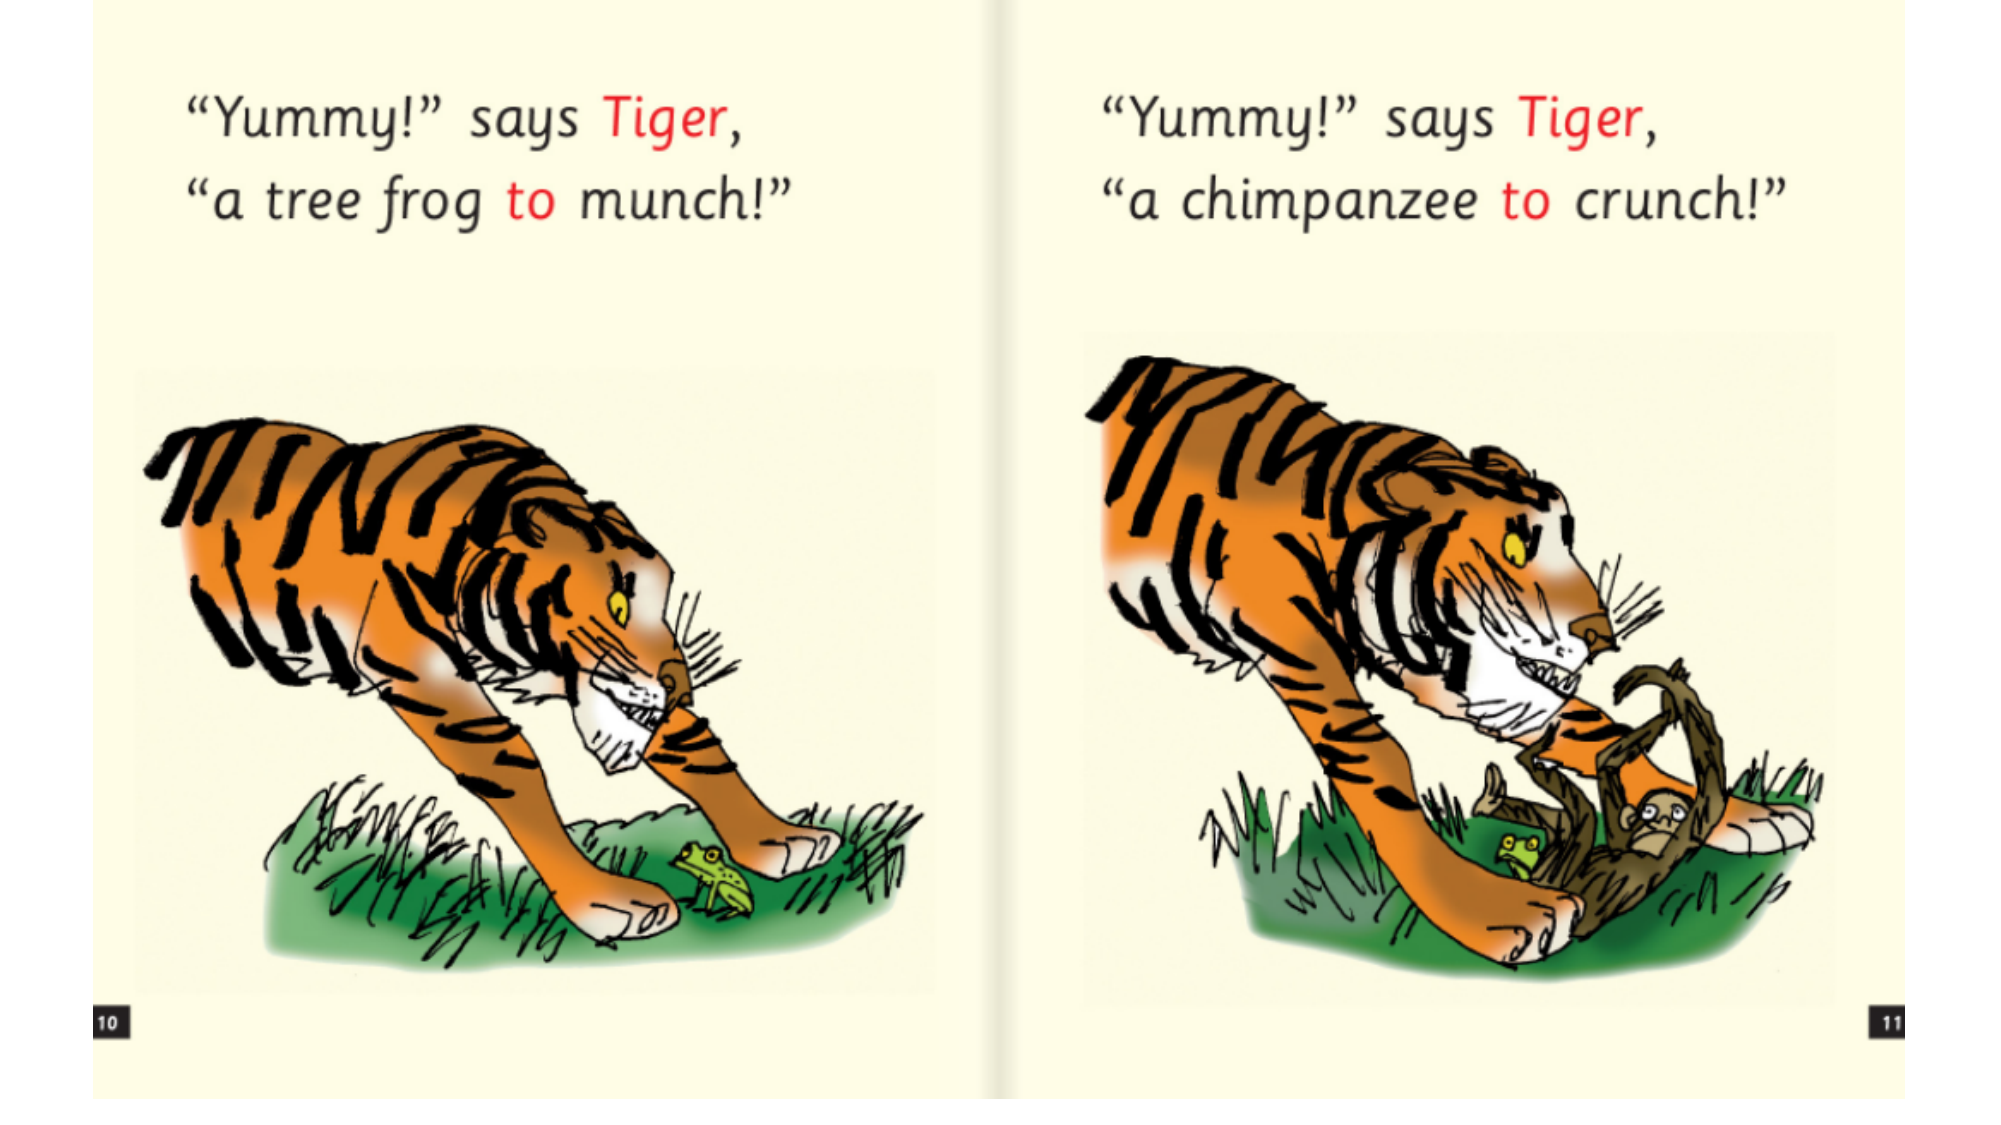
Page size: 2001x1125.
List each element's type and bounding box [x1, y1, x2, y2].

picture [93, 0, 1905, 1099]
